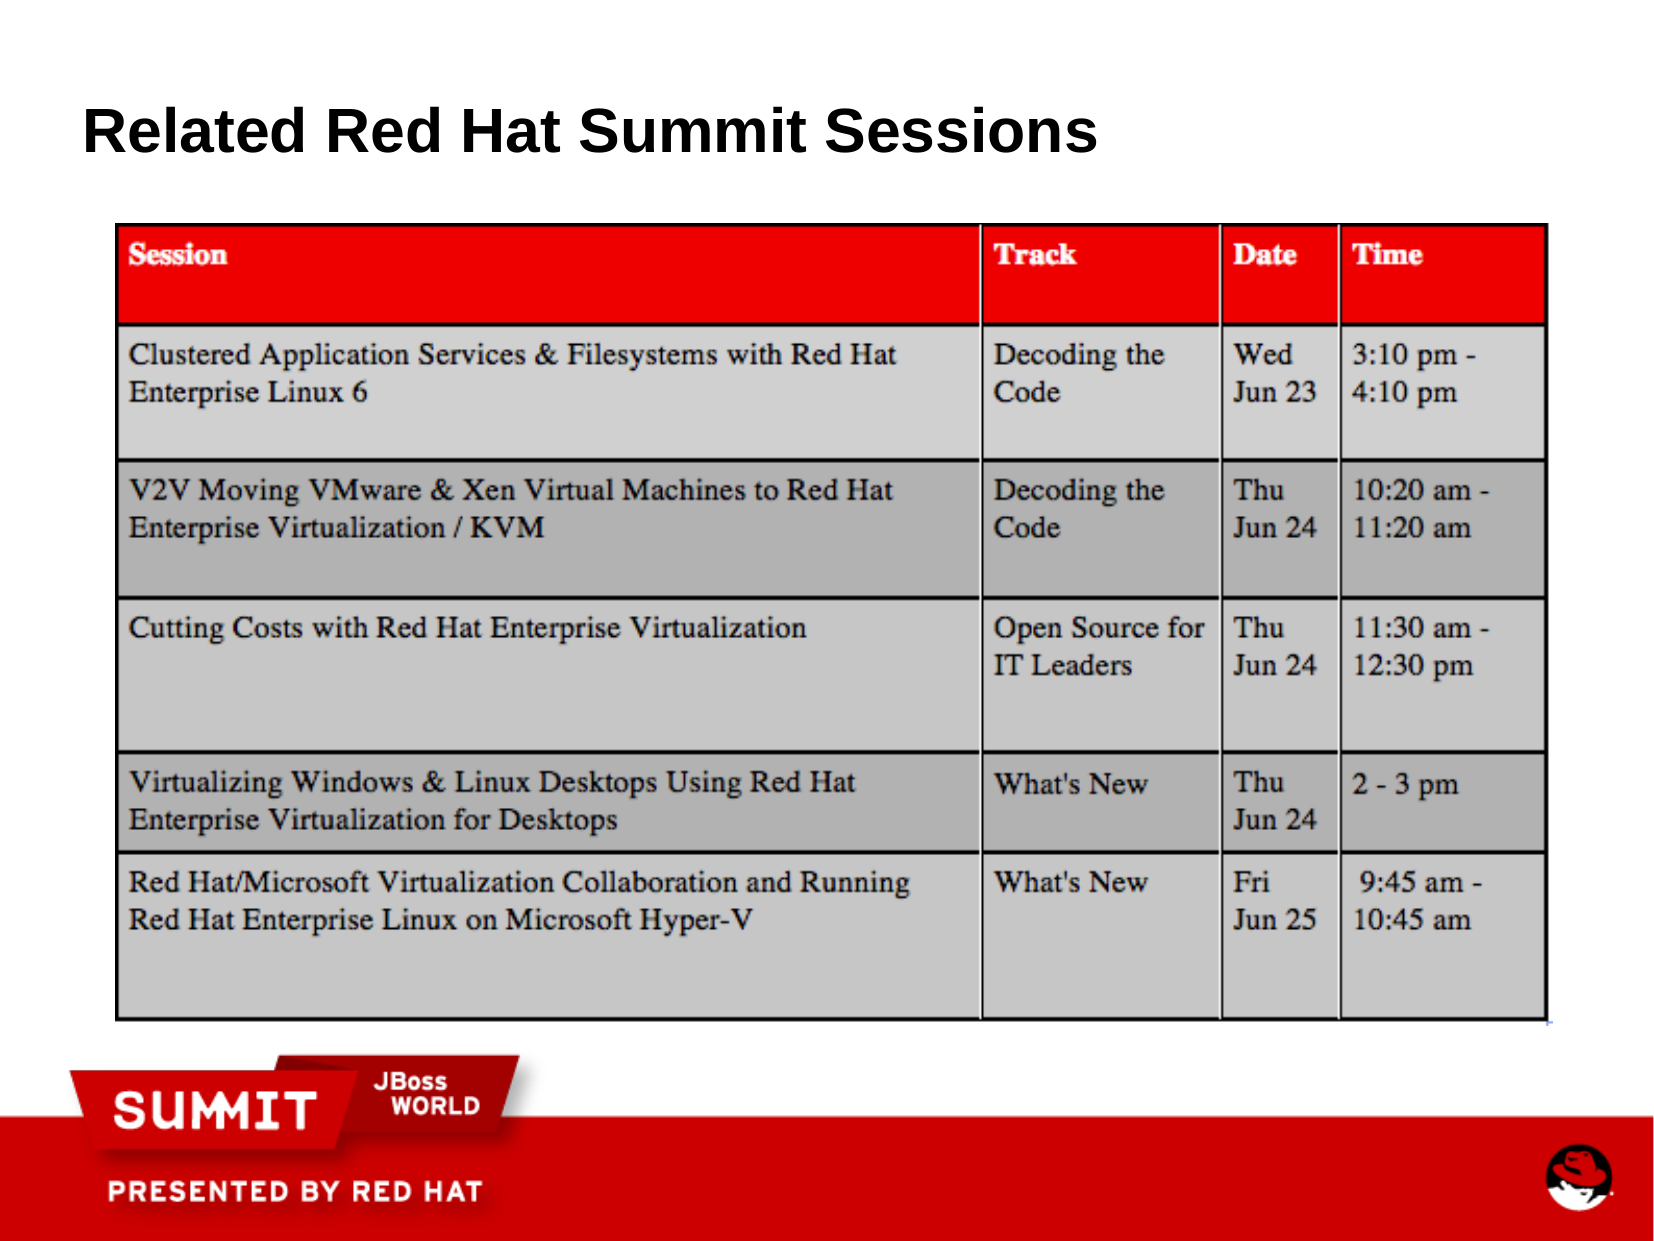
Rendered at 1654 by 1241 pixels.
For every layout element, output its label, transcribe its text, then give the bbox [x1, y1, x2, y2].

title Related Red Hat Summit Sessions [82, 45, 1571, 218]
picture [115, 223, 1553, 1026]
picture [0, 1043, 1654, 1241]
